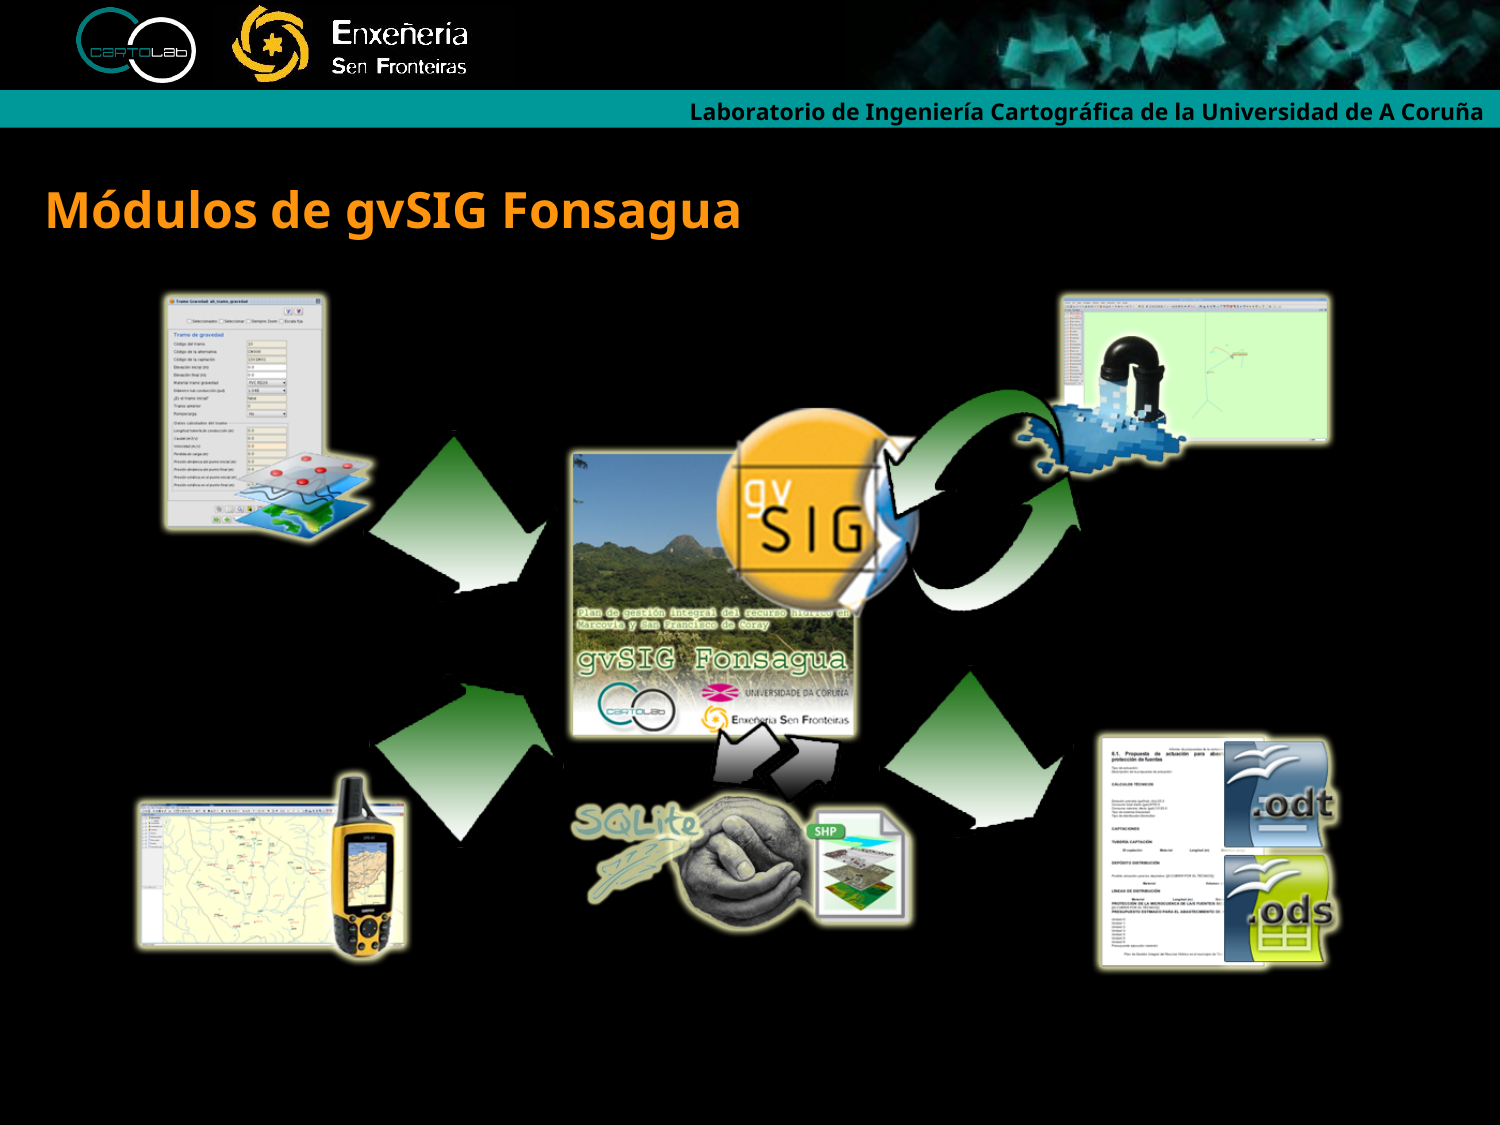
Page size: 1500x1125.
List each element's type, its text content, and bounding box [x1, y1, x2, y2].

picture [212, 5, 516, 86]
picture [103, 260, 1388, 1034]
picture [844, 0, 1500, 90]
picture [76, 7, 196, 83]
text_box Módulos de gvSIG Fonsagua [29, 170, 857, 247]
